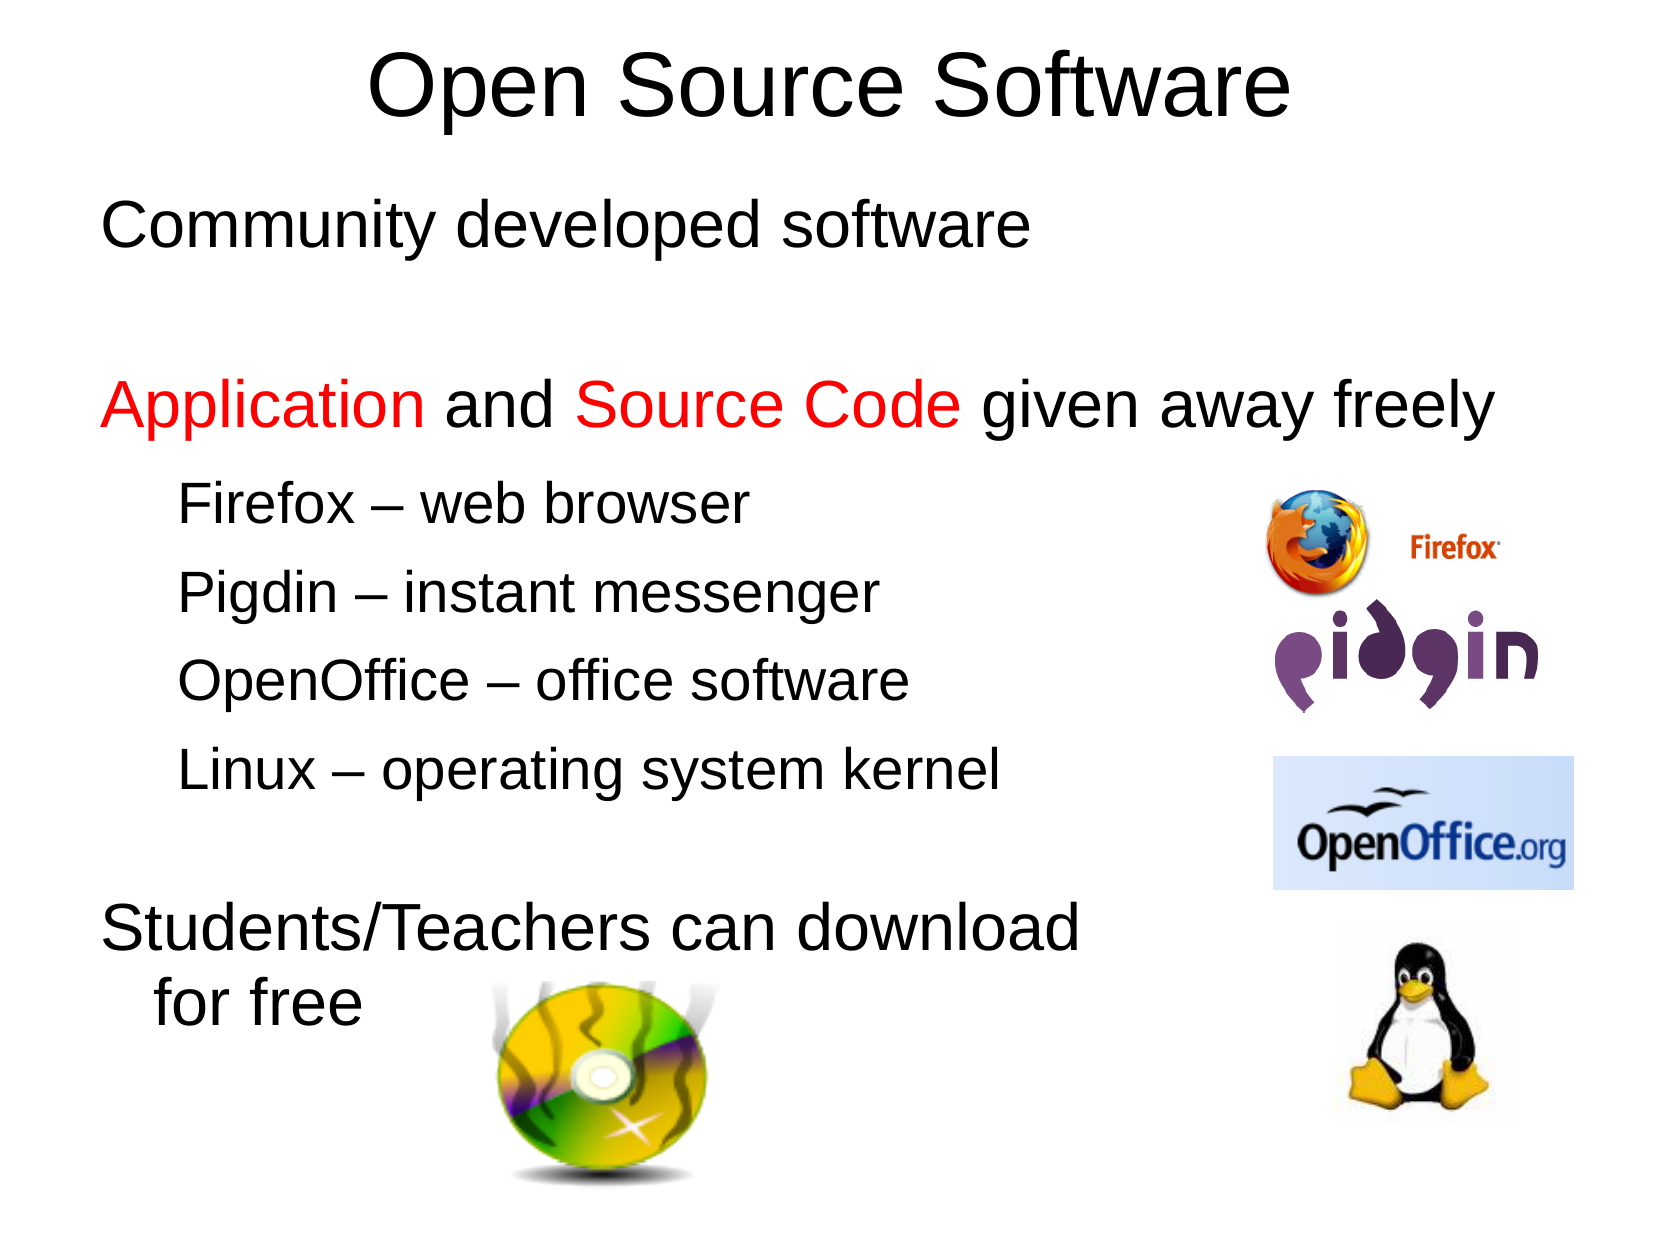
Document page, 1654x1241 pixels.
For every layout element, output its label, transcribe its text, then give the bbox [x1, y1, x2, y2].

list Community developed software Application and Source Code given away freely Firefox – web browser Pigdin – instant messenger OpenOffice – office software Linux – operating system kernel Students/Teachers can download for free [82, 187, 1571, 1143]
picture [484, 981, 719, 1189]
picture [1265, 487, 1538, 713]
picture [1273, 756, 1574, 890]
title Open Source Software [86, 19, 1576, 151]
picture [1335, 923, 1519, 1125]
